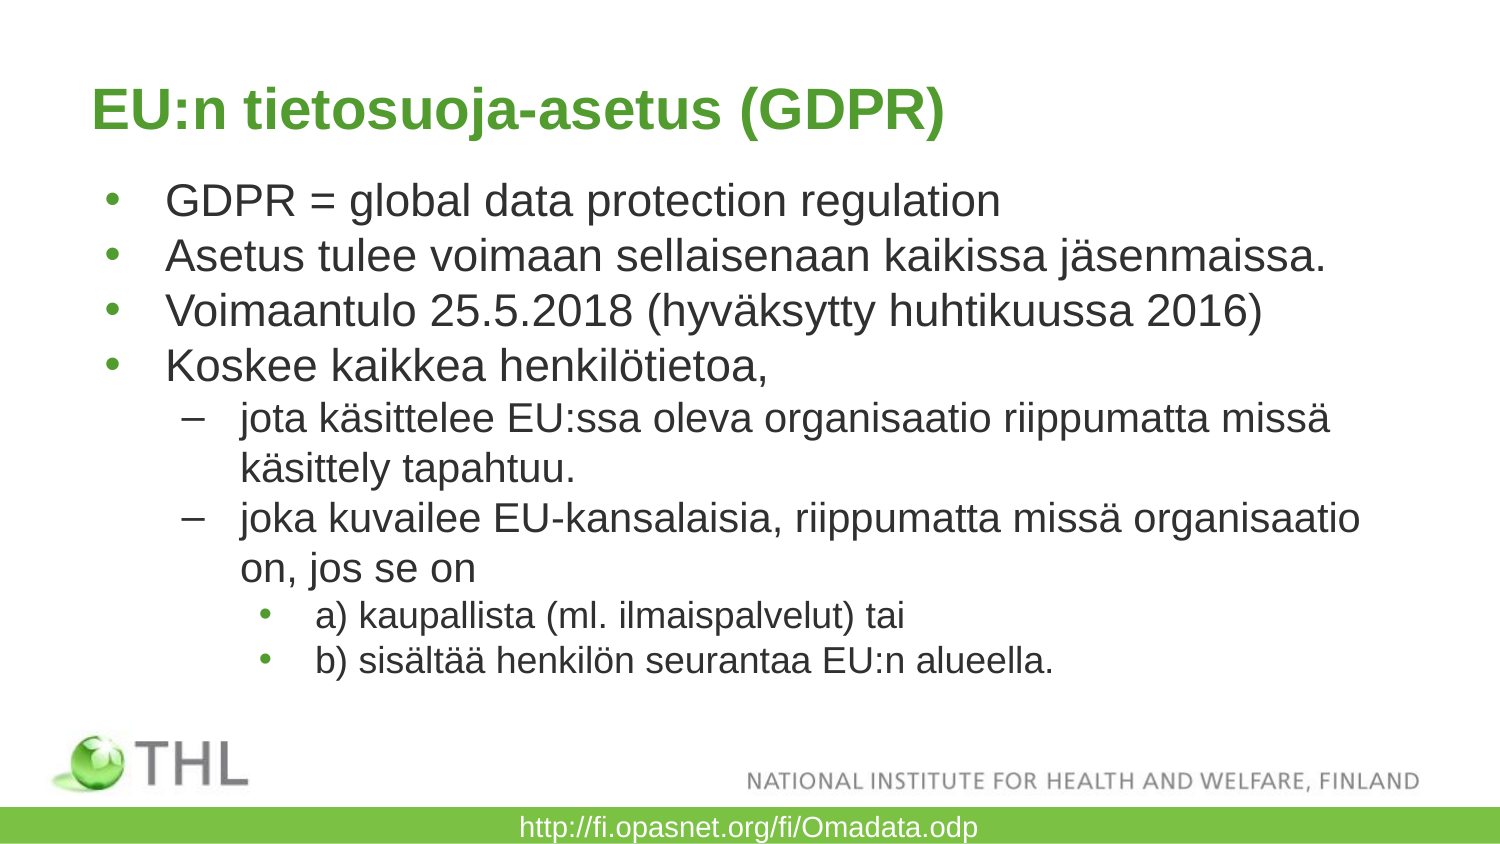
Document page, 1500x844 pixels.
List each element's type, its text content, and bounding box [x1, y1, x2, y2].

picture [24, 719, 275, 803]
title EU:n tietosuoja-asetus (GDPR) [76, 32, 1424, 156]
picture [715, 763, 1465, 801]
list GDPR = global data protection regulation Asetus tulee voimaan sellaisenaan kaikissa jäsenmaissa. Voimaantulo 25.5.2018 (hyväksytty huhtikuussa 2016) Koskee kaikkea henkilötietoa, jota käsittelee EU:ssa oleva organisaatio riippumatta missä käsittely tapahtuu. joka kuvailee EU-kansalaisia, riippumatta missä organisaatio on, jos se on a) kaupallista (ml. ilmaispalvelut) tai b) sisältää henkilön seurantaa EU:n alueella. [75, 156, 1424, 724]
